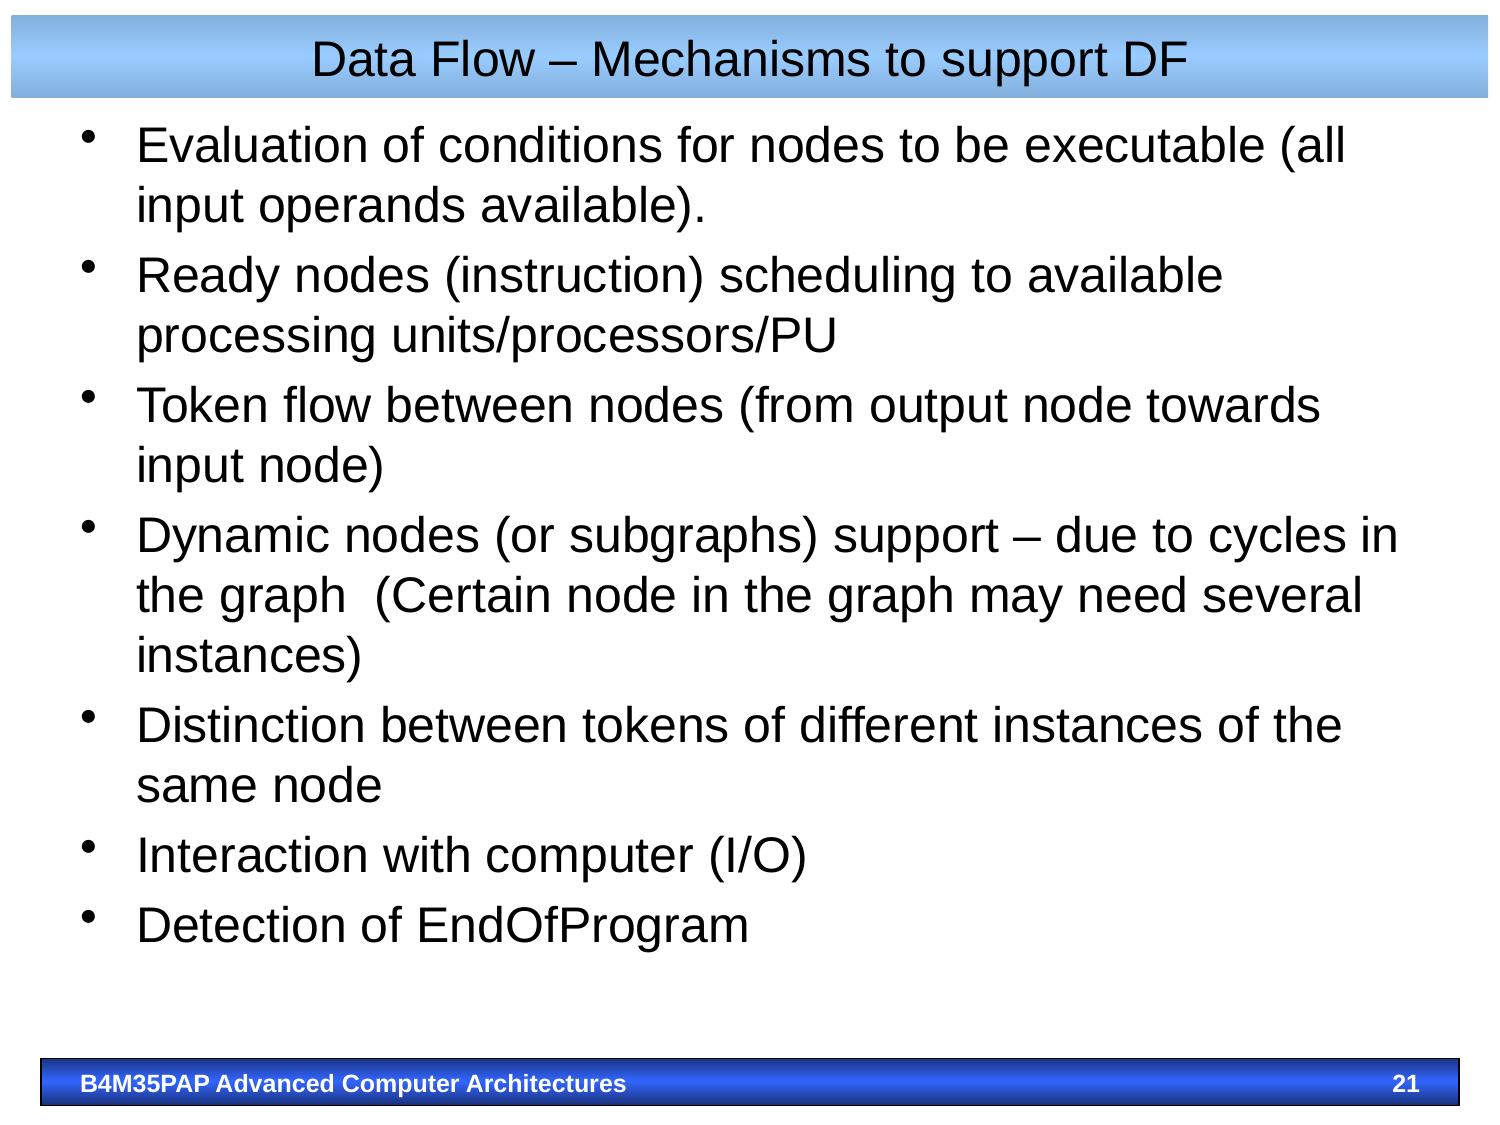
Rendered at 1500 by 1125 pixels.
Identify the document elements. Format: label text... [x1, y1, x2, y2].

title Data Flow – Mechanisms to support DF [11, 15, 1489, 98]
text_box Evaluation of conditions for nodes to be executable (all input operands available). Ready nodes (instruction) scheduling to available processing units/processors/PU Token flow between nodes (from output node towards input node) Dynamic nodes (or subgraphs) support – due to cycles in the graph (Certain node in the graph may need several instances) Distinction between tokens of different instances of the same node Interaction with computer (I/O) Detection of EndOfProgram [64, 105, 1436, 1043]
